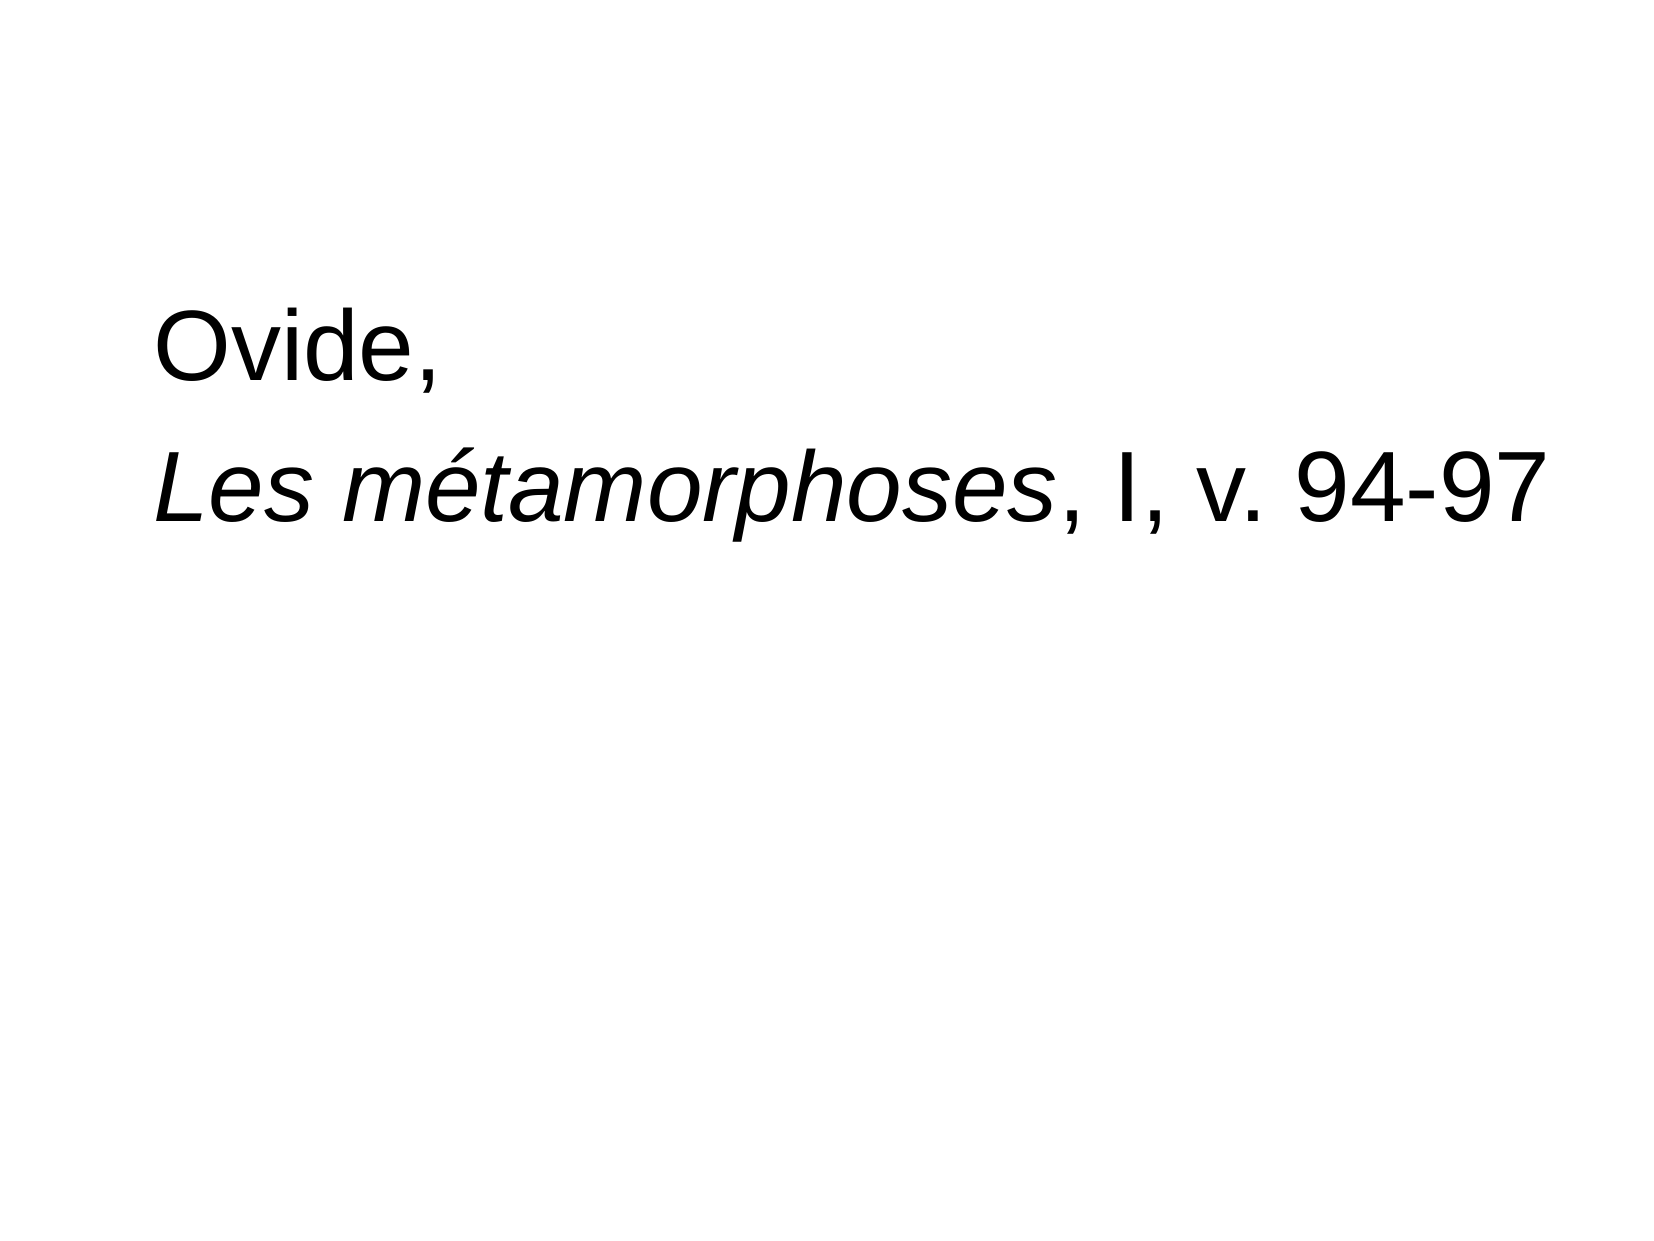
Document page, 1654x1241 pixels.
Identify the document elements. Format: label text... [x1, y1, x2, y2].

list Ovide, Les métamorphoses, I, v. 94-97 [82, 290, 1571, 1109]
